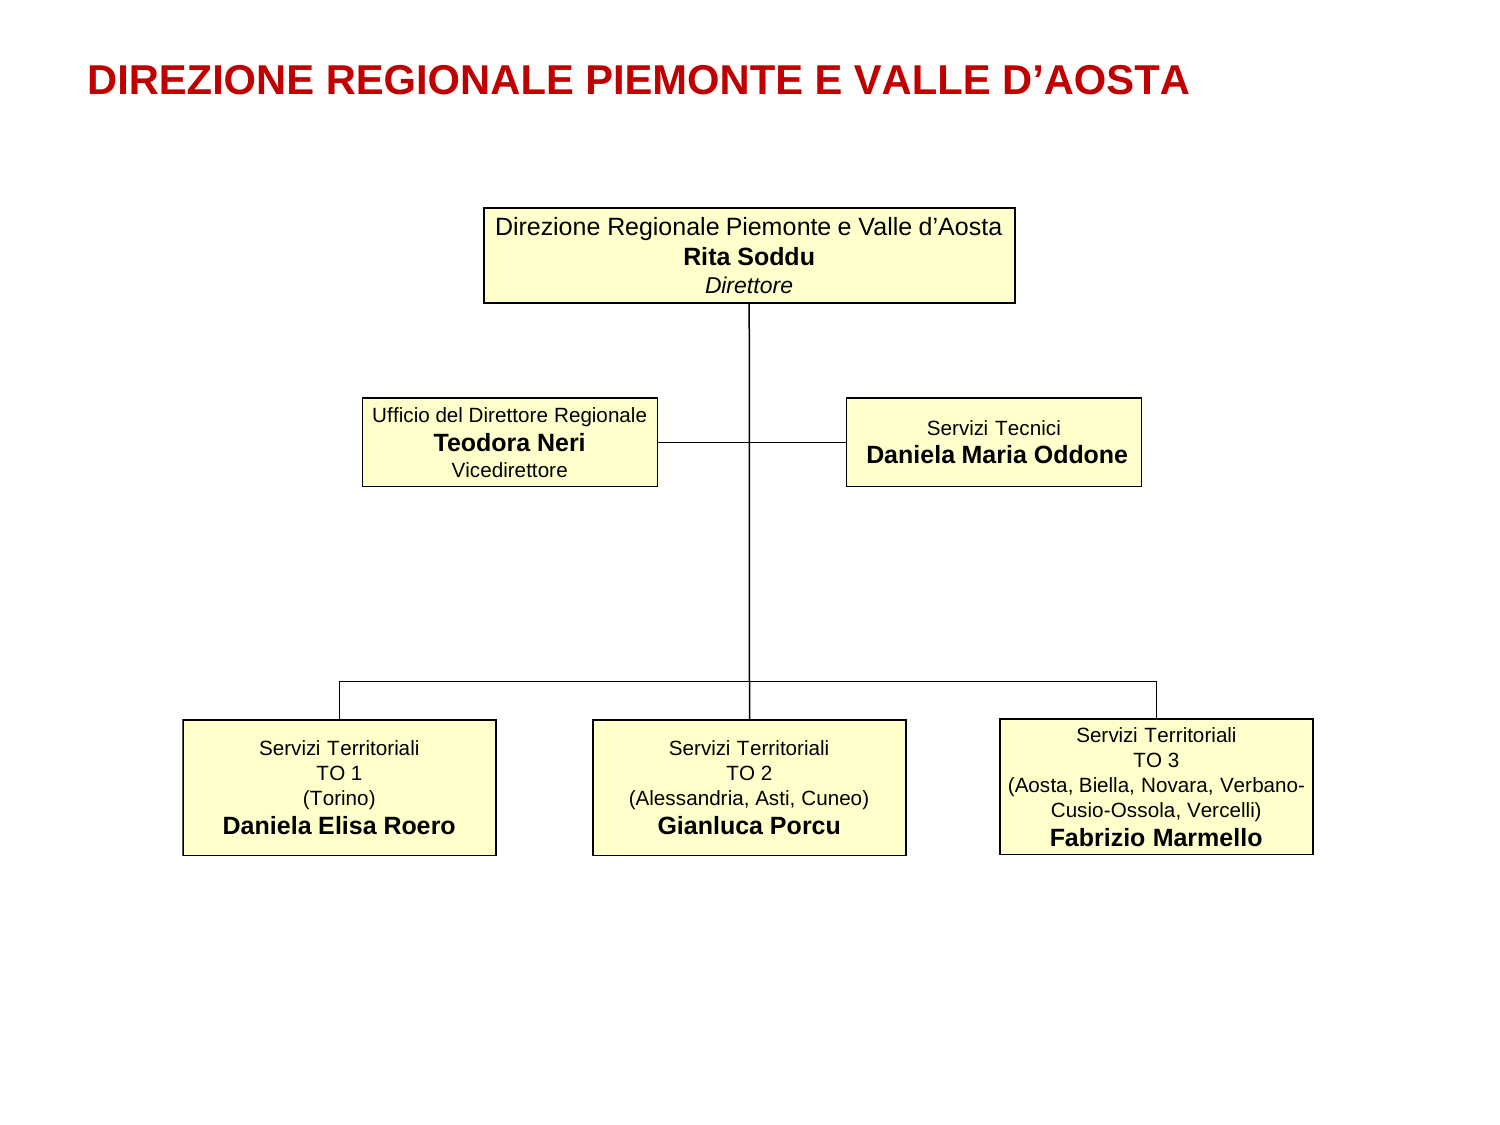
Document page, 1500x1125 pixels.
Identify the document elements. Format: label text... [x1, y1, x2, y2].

title DIREZIONE REGIONALE PIEMONTE E VALLE D’AOSTA [72, 45, 1462, 128]
picture [182, 203, 1318, 867]
